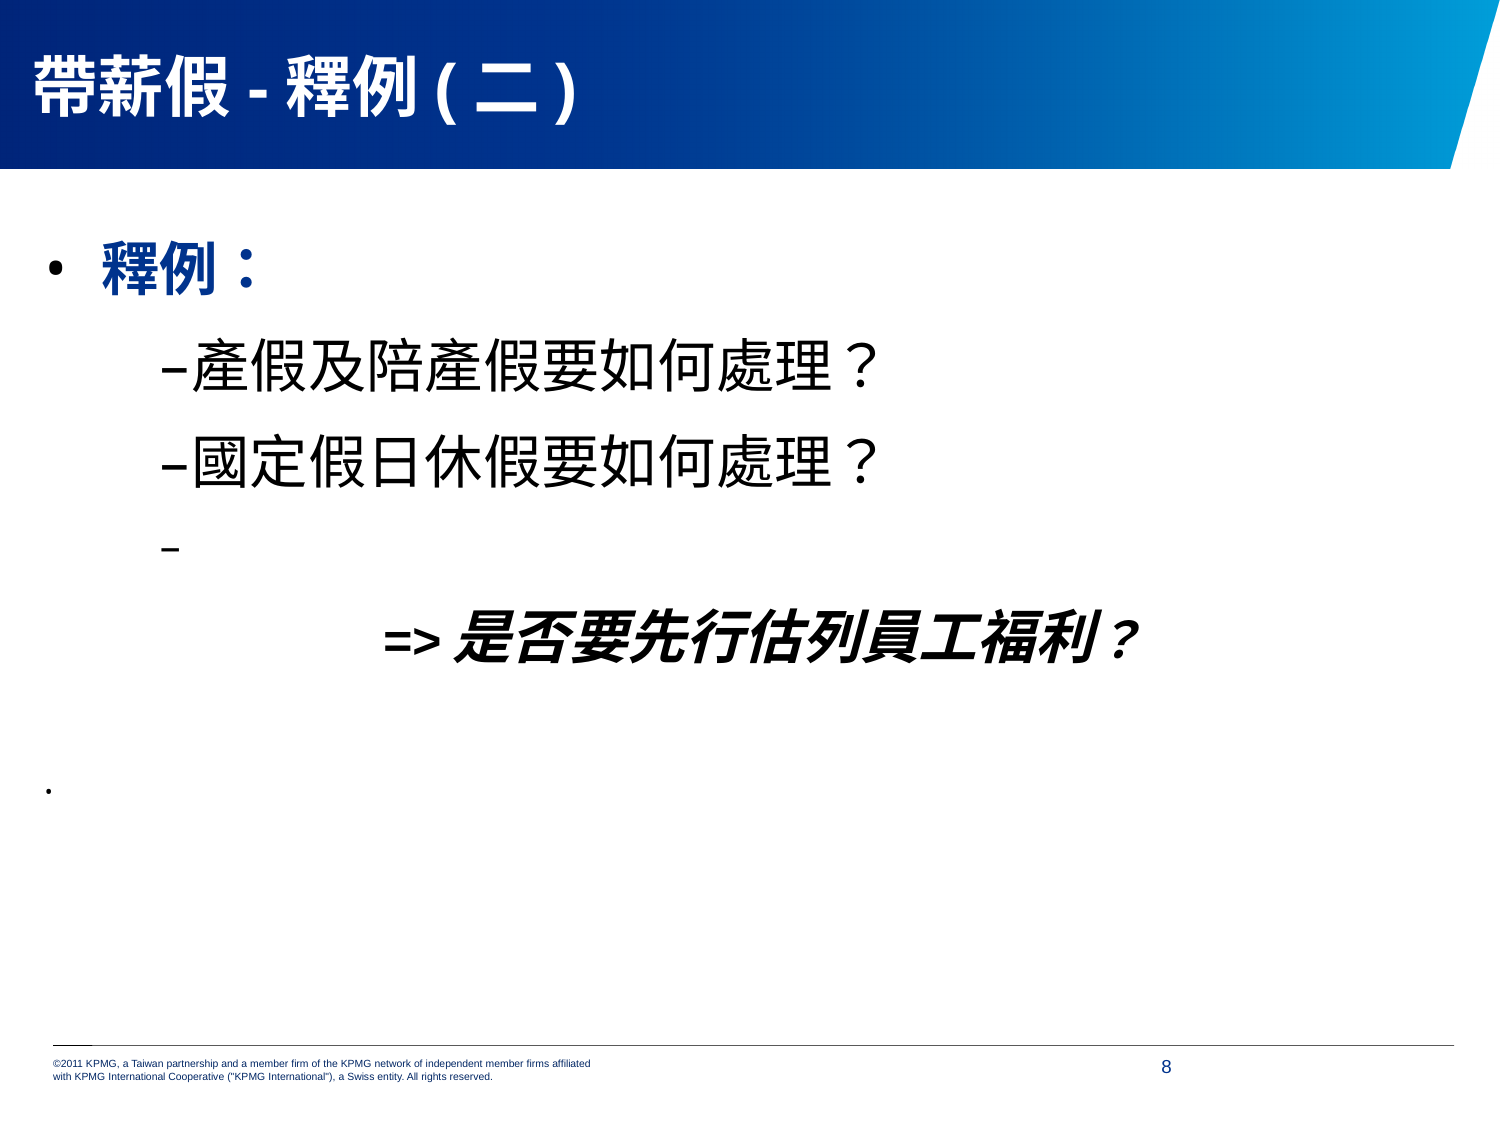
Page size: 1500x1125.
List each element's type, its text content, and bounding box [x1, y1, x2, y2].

list 釋例： 產假及陪產假要如何處理？ 國定假日休假要如何處理？ =>是否要先行估列員工福利？ [44, 231, 1459, 693]
title 帶薪假-釋例(二) [31, 0, 1400, 175]
text_box [1146, 1047, 1418, 1094]
